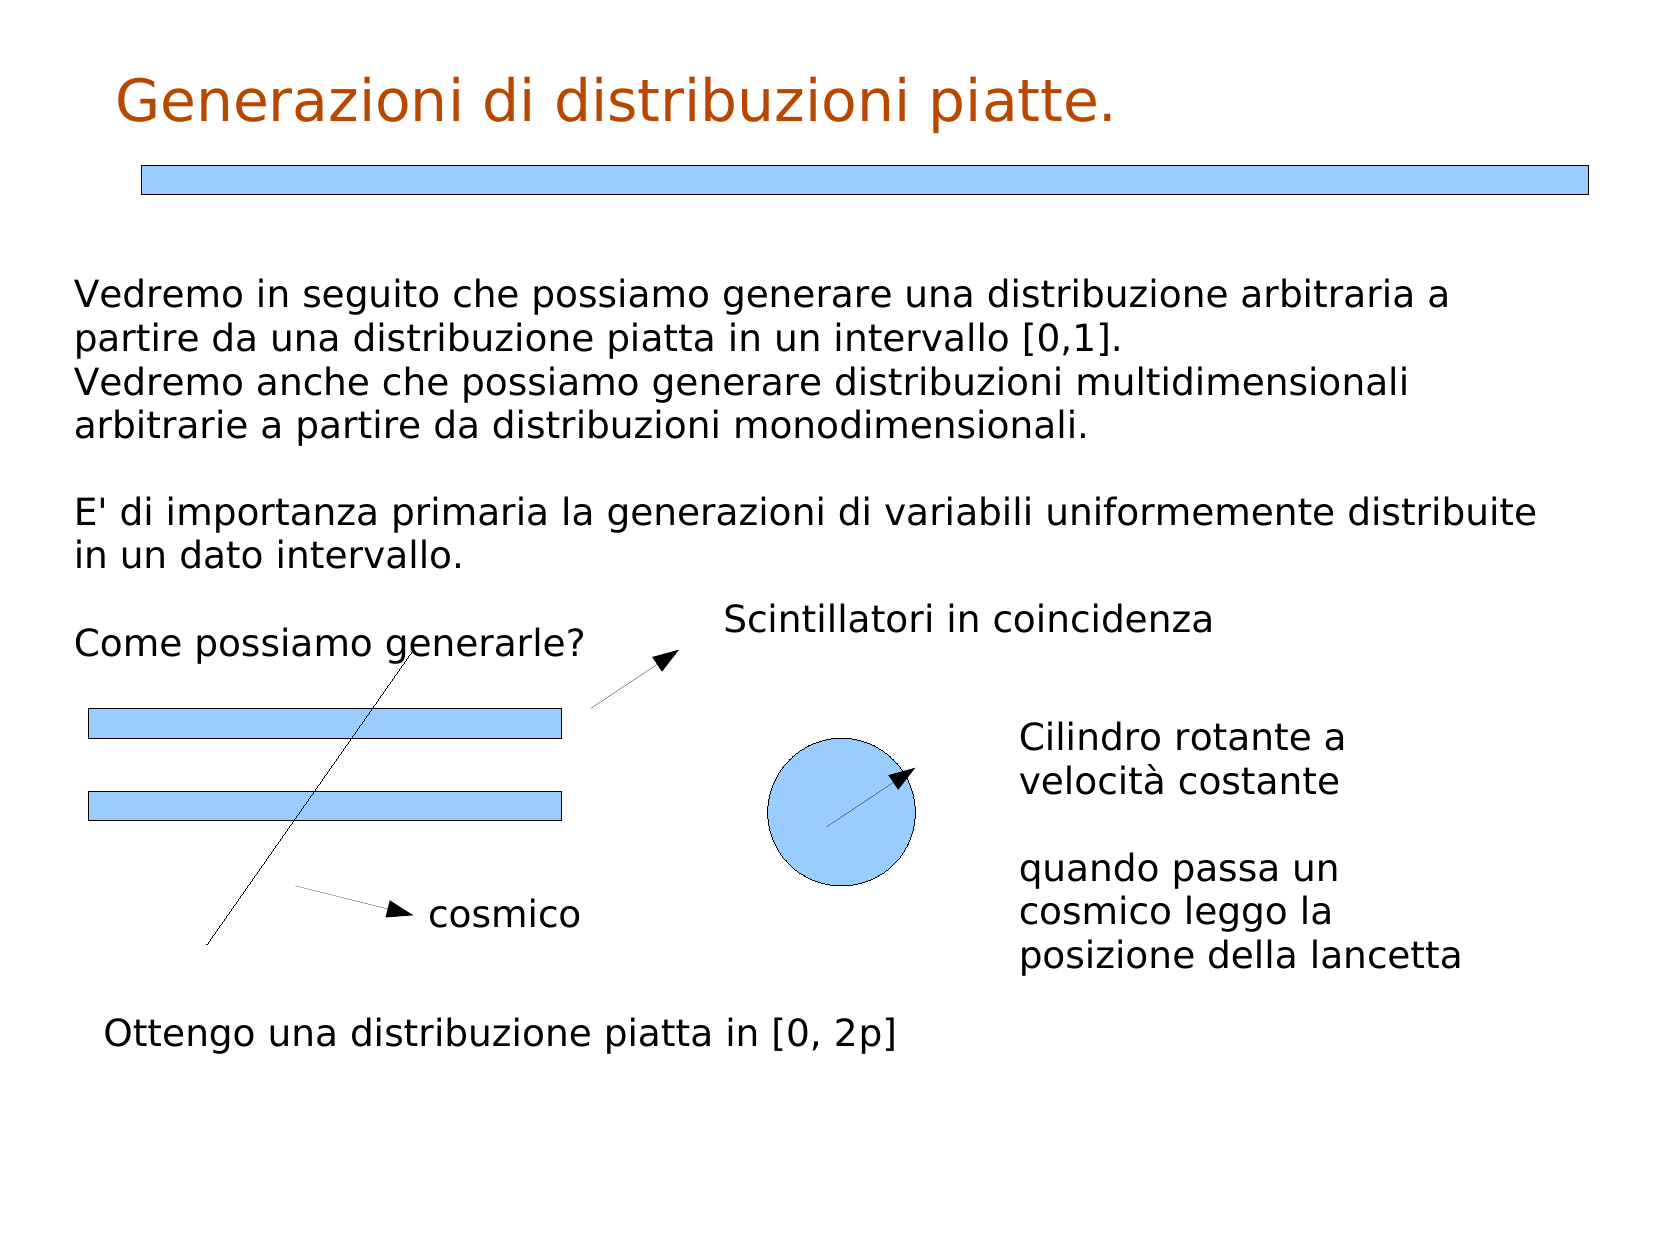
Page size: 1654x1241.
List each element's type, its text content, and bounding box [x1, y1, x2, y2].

text_box Generazioni di distribuzioni piatte. [100, 59, 1282, 143]
text_box [767, 738, 916, 886]
text_box Ottengo una distribuzione piatta in [0, 2p] [88, 1003, 916, 1065]
text_box Scintillatori in coincidenza [708, 590, 1270, 649]
text_box Vedremo in seguito che possiamo generare una distribuzione arbitraria a partire da una distribuzione piatta in un intervallo [0,1]. Vedremo anche che possiamo generare distribuzioni multidimensionali arbitrarie a partire da distribuzioni monodimensionali. E' di importanza primaria la generazioni di variabili uniformemente distribuite in un dato intervallo. Come possiamo generarle? [59, 265, 1565, 673]
text_box [88, 708, 562, 739]
text_box cosmico [413, 885, 739, 945]
text_box Cilindro rotante a velocità costante quando passa un cosmico leggo la posizione della lancetta [1003, 708, 1506, 1029]
text_box [88, 791, 562, 821]
